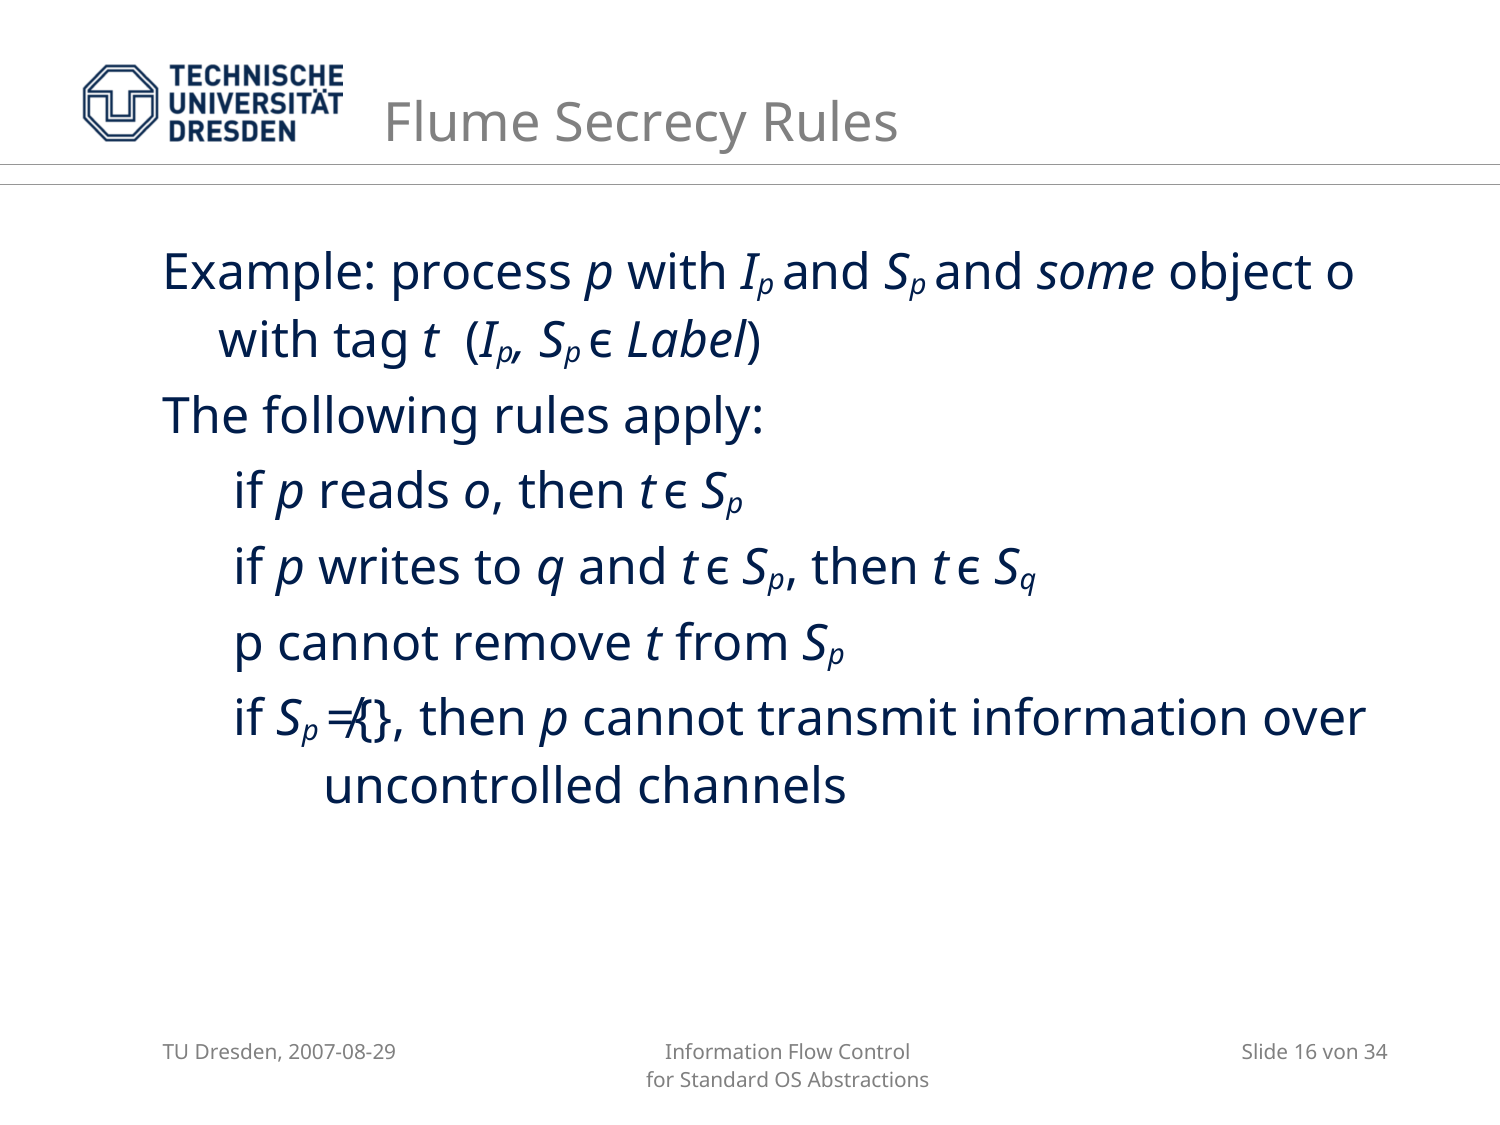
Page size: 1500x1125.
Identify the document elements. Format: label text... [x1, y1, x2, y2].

title Flume Secrecy Rules [383, 87, 1468, 154]
picture [82, 64, 343, 142]
list Example: process p with Ip and Sp and some object o with tag t (Ip, Sp є Label) The following rules apply: if p reads o, then t є Sp if p writes to q and t є Sp, then t є Sq p cannot remove t from Sp if Sp ≠{}, then p cannot transmit information over uncontrolled channels [162, 236, 1388, 990]
